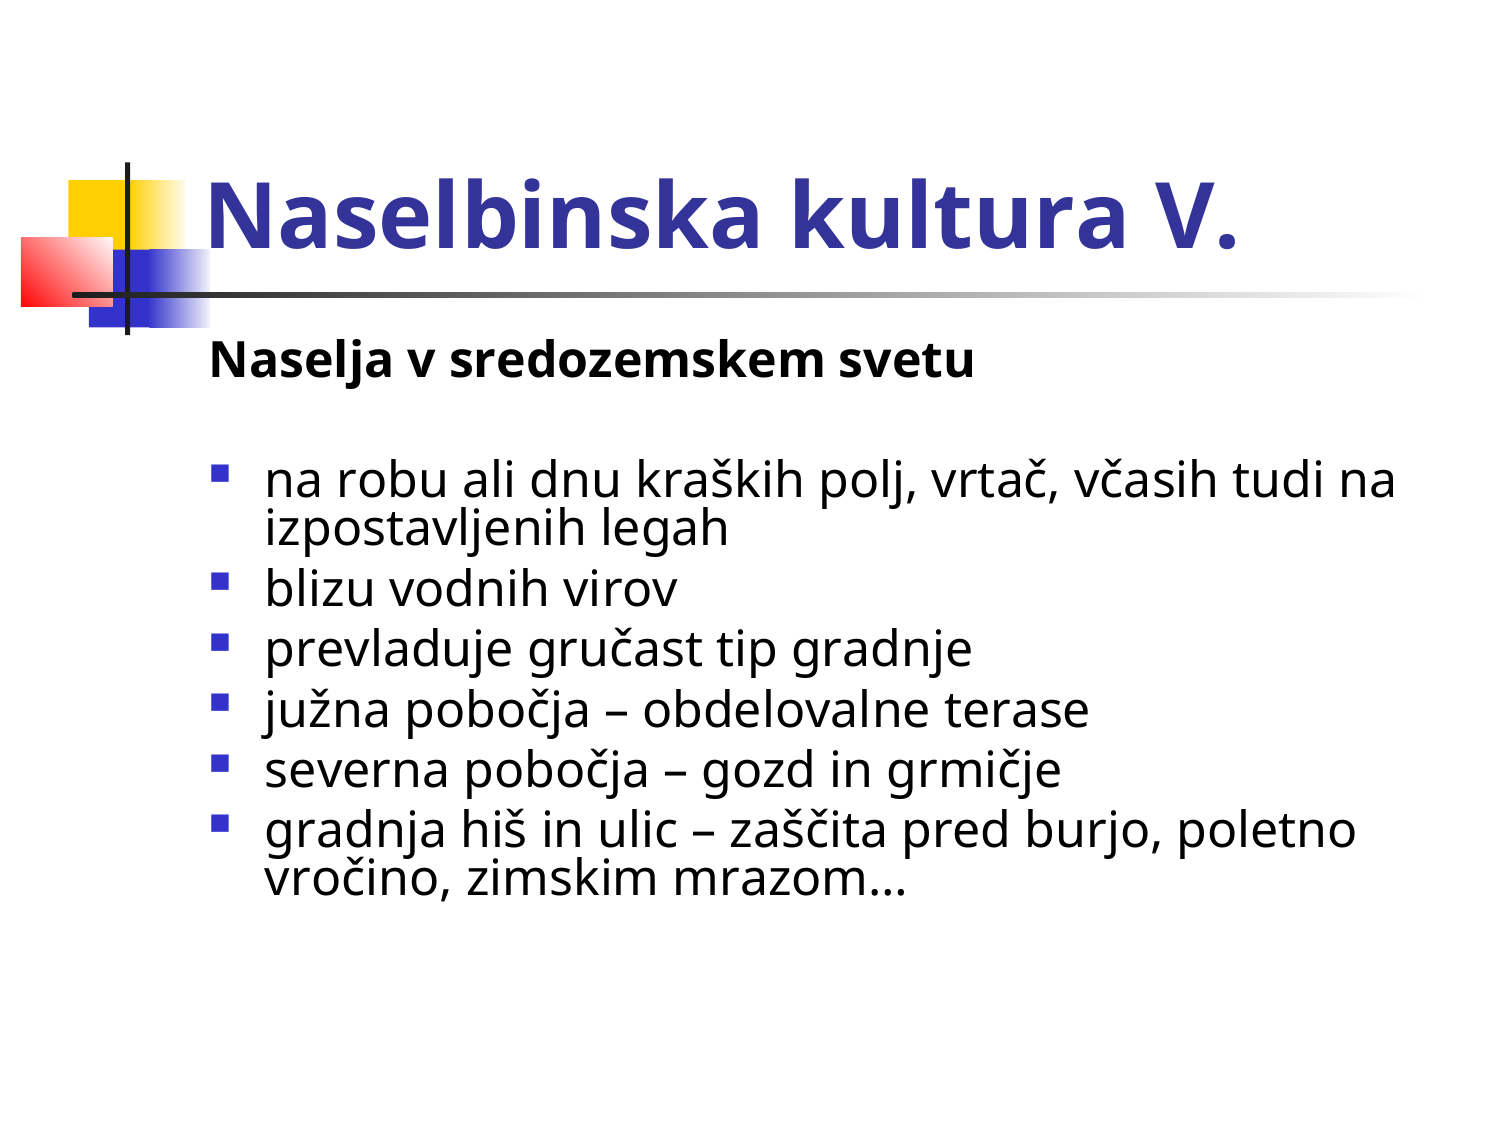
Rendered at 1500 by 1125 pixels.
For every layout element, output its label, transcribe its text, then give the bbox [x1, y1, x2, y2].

list Naselja v sredozemskem svetu na robu ali dnu kraških polj, vrtač, včasih tudi na izpostavljenih legah blizu vodnih virov prevladuje gručast tip gradnje južna pobočja – obdelovalne terase severna pobočja – gozd in grmičje gradnja hiš in ulic – zaščita pred burjo, poletno vročino, zimskim mrazom… [193, 331, 1469, 1007]
title Naselbinska kultura V. [188, 35, 1468, 276]
